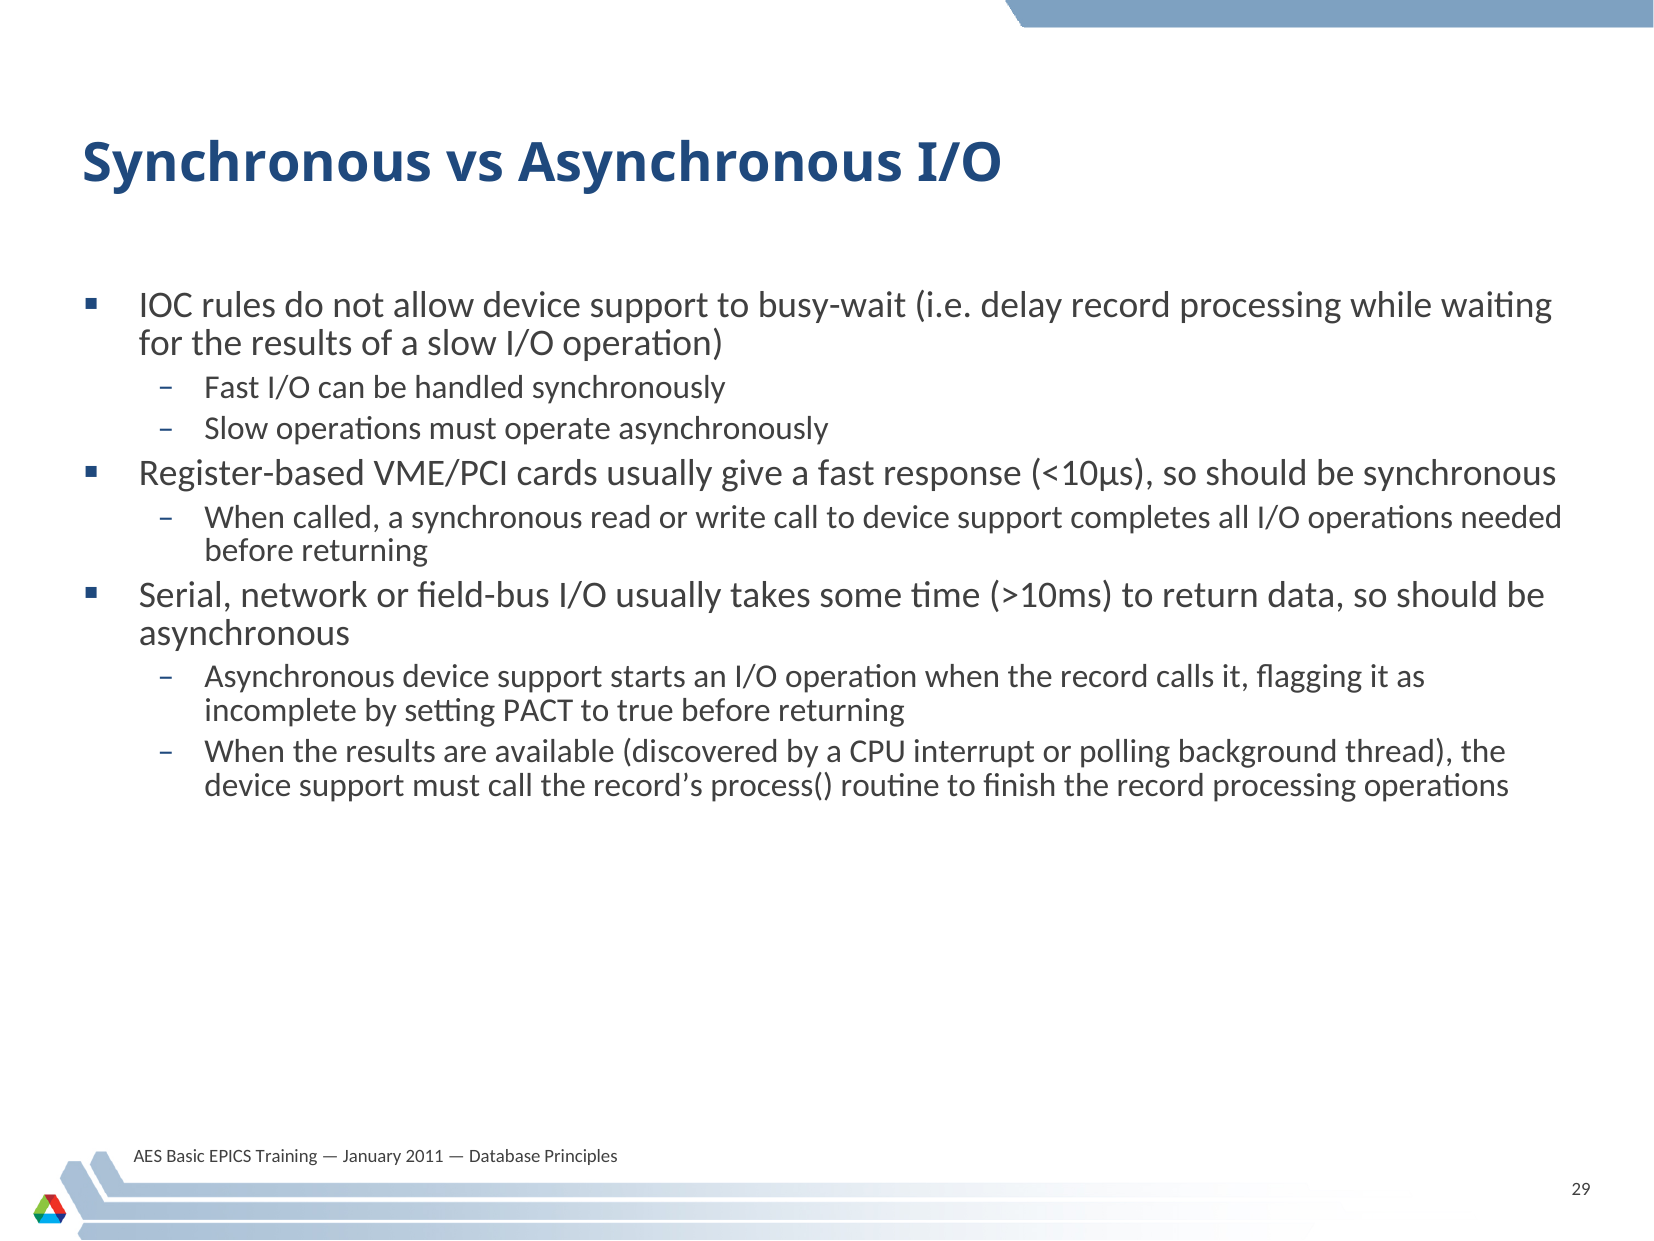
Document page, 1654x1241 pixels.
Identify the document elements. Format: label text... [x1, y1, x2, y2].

picture [0, 1143, 1654, 1240]
list IOC rules do not allow device support to busy-wait (i.e. delay record processing while waiting for the results of a slow I/O operation) Fast I/O can be handled synchronously Slow operations must operate asynchronously Register-based VME/PCI cards usually give a fast response (<10µs), so should be synchronous When called, a synchronous read or write call to device support completes all I/O operations needed before returning Serial, network or field-bus I/O usually takes some time (>10ms) to return data, so should be asynchronous Asynchronous device support starts an I/O operation when the record calls it, flagging it as incomplete by setting PACT to true before returning When the results are available (discovered by a CPU interrupt or polling background thread), the device support must call the record’s process() routine to finish the record processing operations [82, 289, 1571, 958]
title Synchronous vs Asynchronous I/O [82, 128, 1571, 192]
picture [0, 0, 1654, 29]
